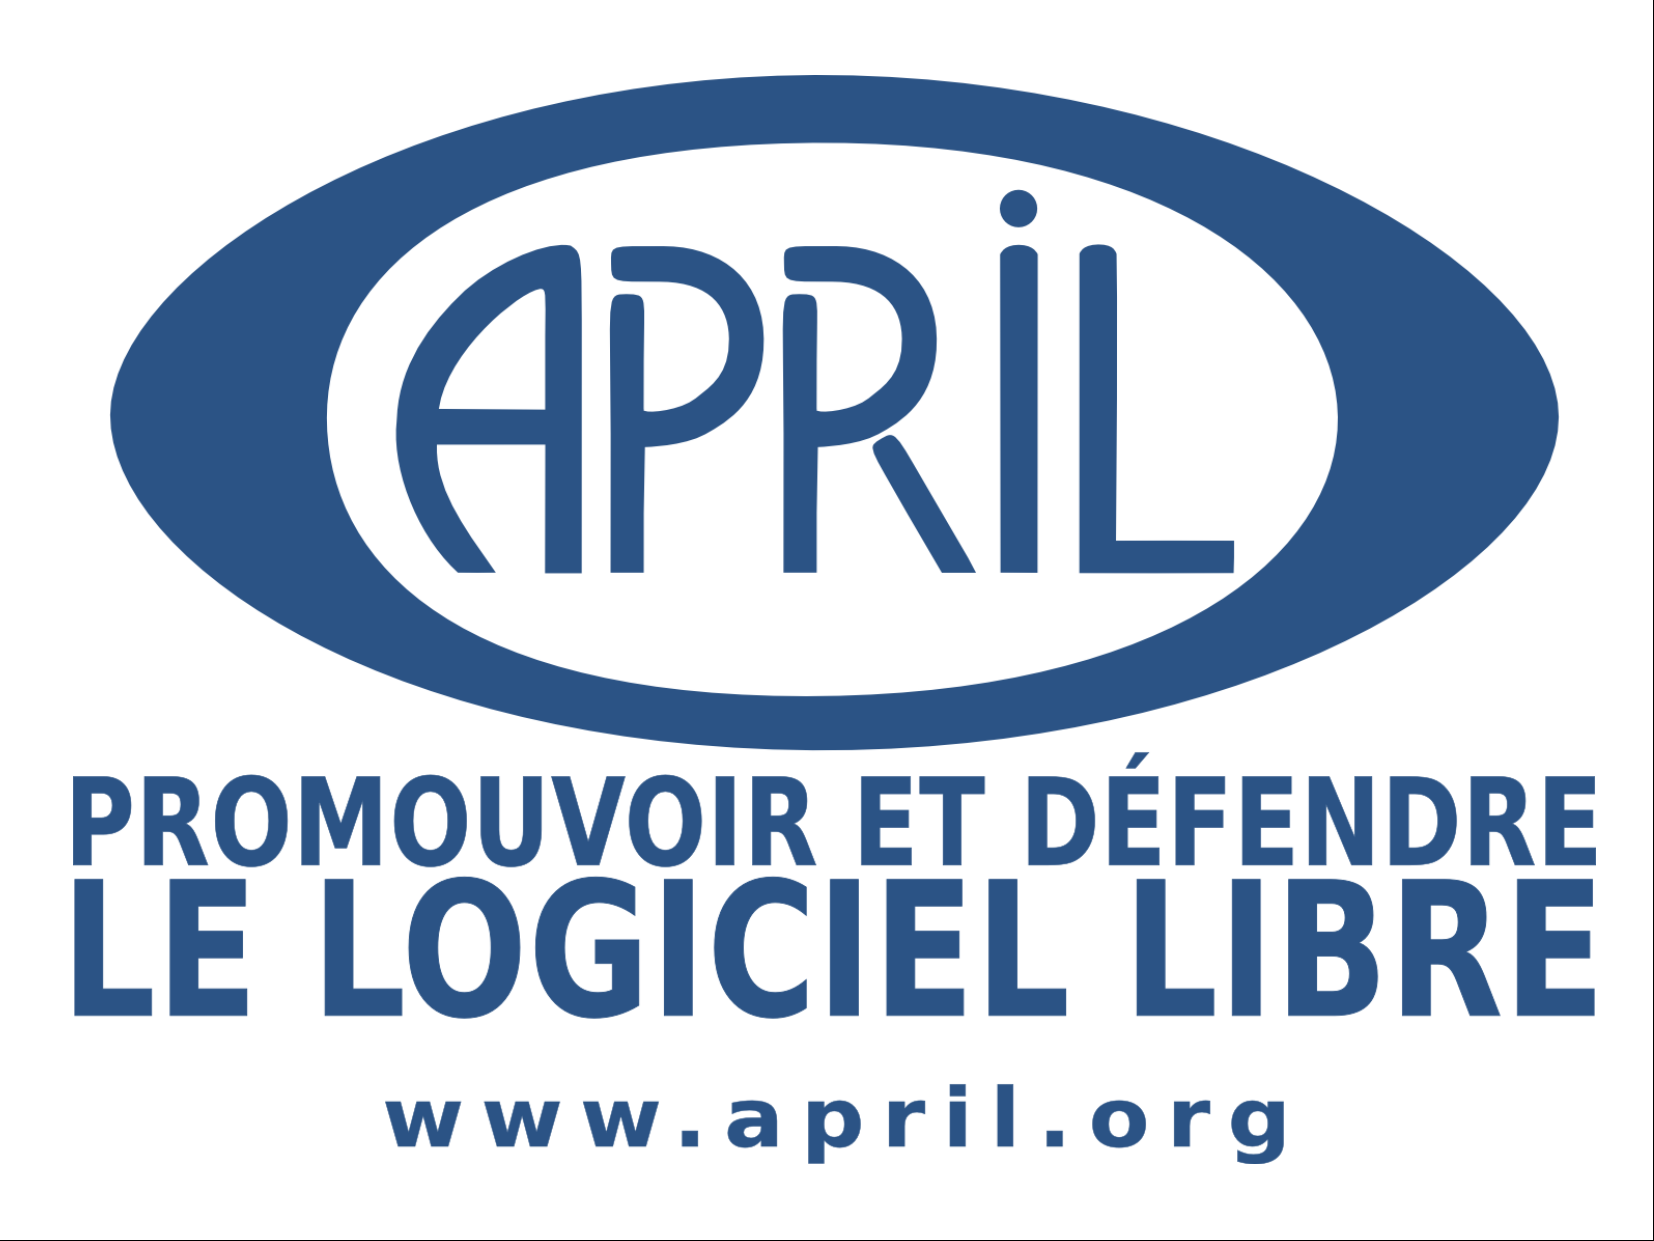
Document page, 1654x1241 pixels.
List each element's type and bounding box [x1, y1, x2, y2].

text_box [0, 0, 1654, 1241]
picture [73, 75, 1596, 1164]
